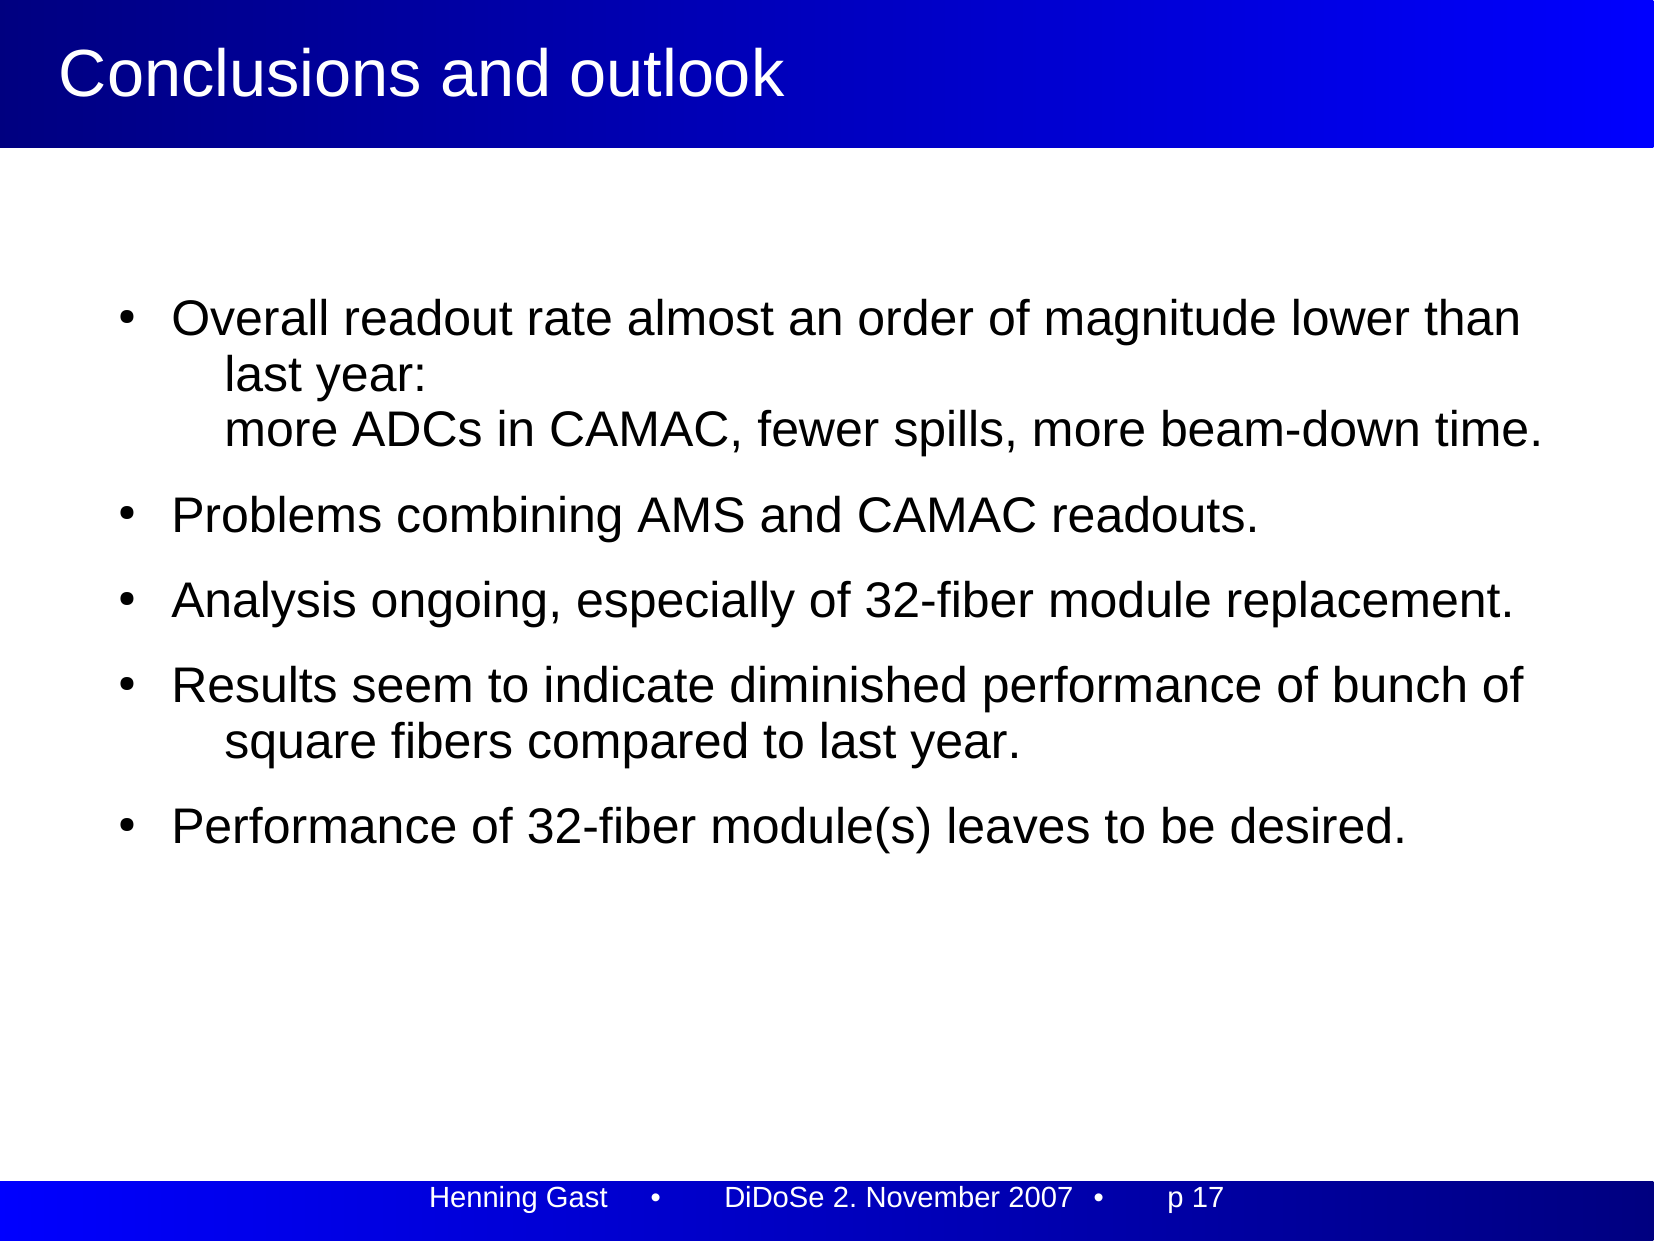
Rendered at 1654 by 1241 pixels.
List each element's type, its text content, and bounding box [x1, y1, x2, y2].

title Conclusions and outlook [0, 0, 1654, 148]
list Overall readout rate almost an order of magnitude lower than last year: more ADCs in CAMAC, fewer spills, more beam-down time. Problems combining AMS and CAMAC readouts. Analysis ongoing, especially of 32-fiber module replacement. Results seem to indicate diminished performance of bunch of square fibers compared to last year. Performance of 32-fiber module(s) leaves to be desired. [82, 290, 1571, 1109]
